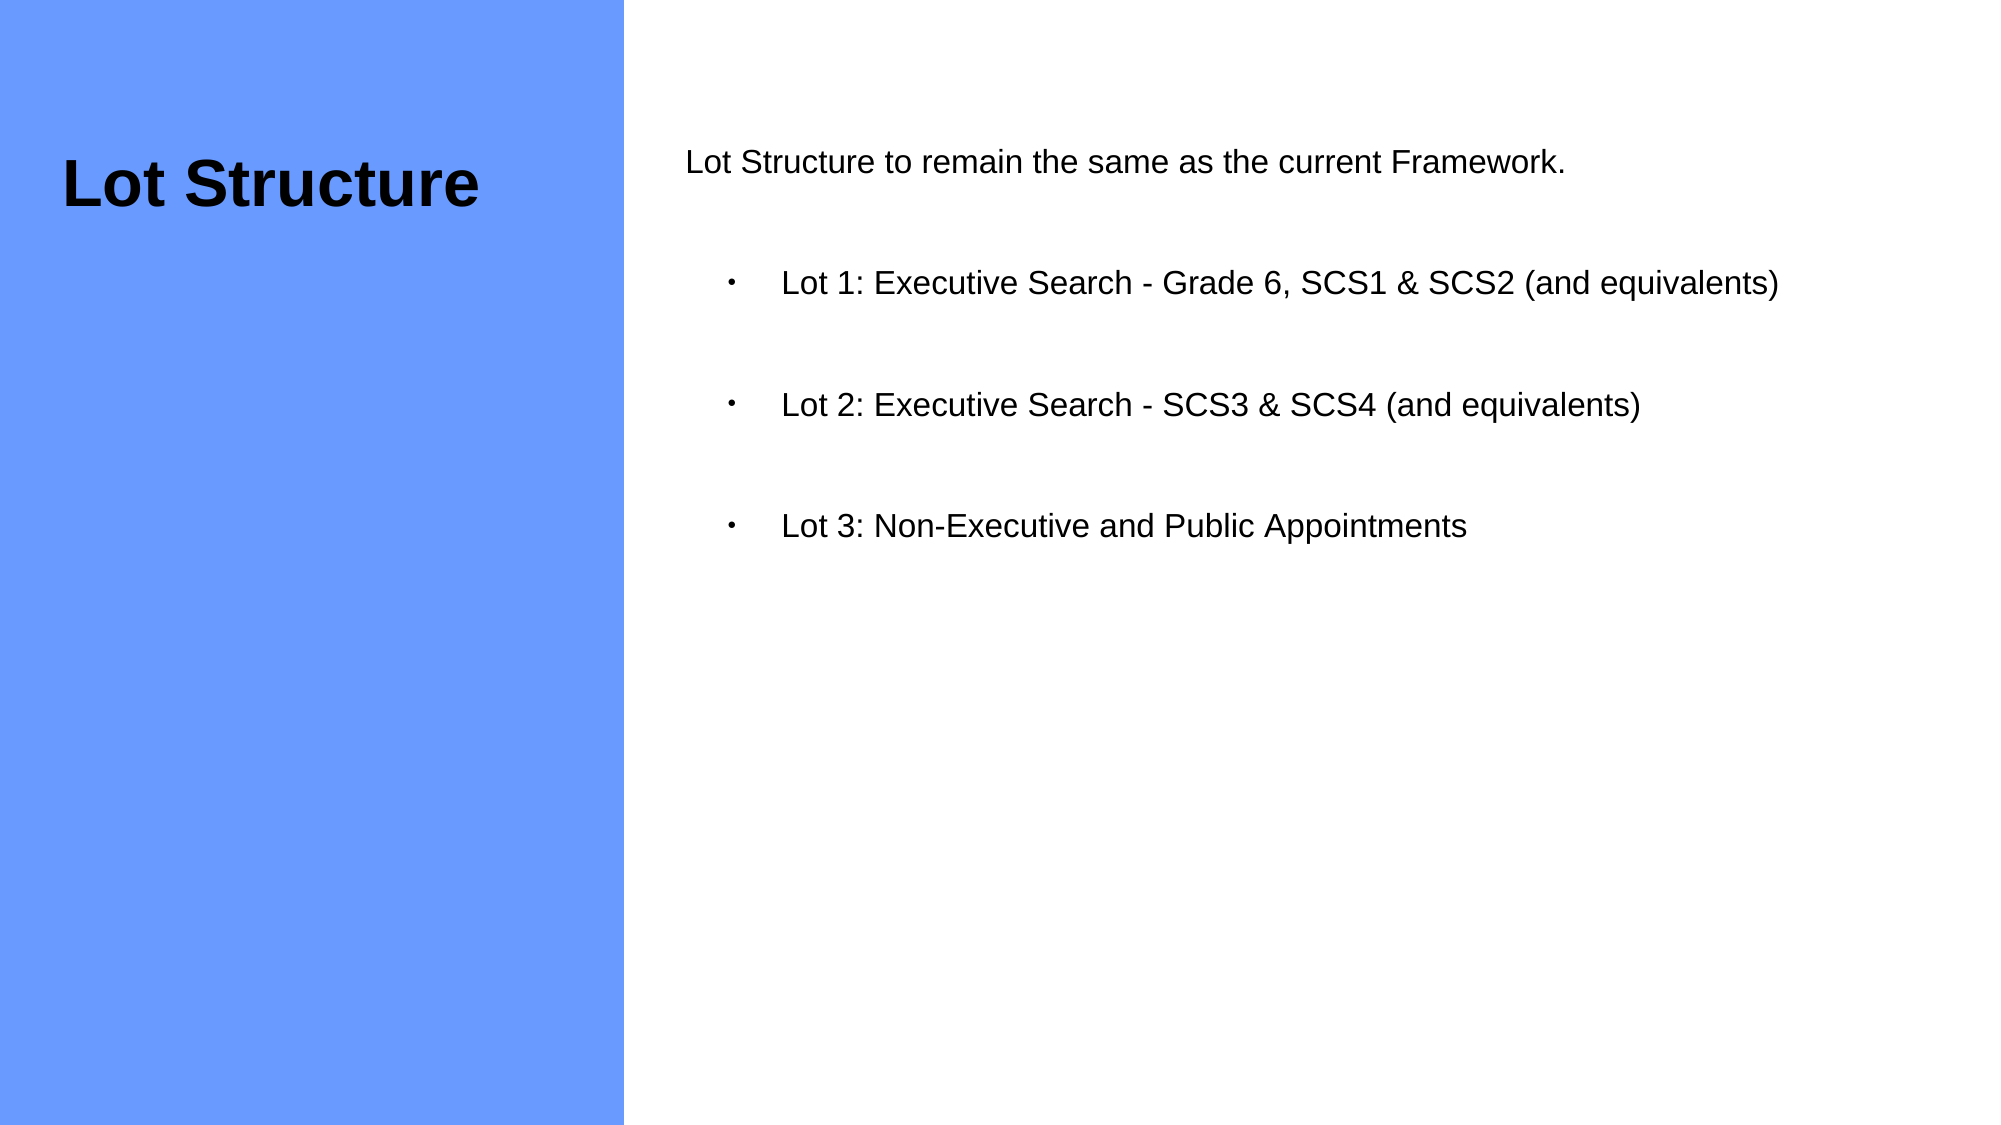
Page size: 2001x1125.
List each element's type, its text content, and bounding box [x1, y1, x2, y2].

title Lot Structure [62, 139, 564, 279]
title Lot Structure to remain the same as the current Framework. Lot 1: Executive Search - Grade 6, SCS1 & SCS2 (and equivalents) Lot 2: Executive Search - SCS3 & SCS4 (and equivalents) Lot 3: Non-Executive and Public Appointments [685, 139, 1876, 935]
